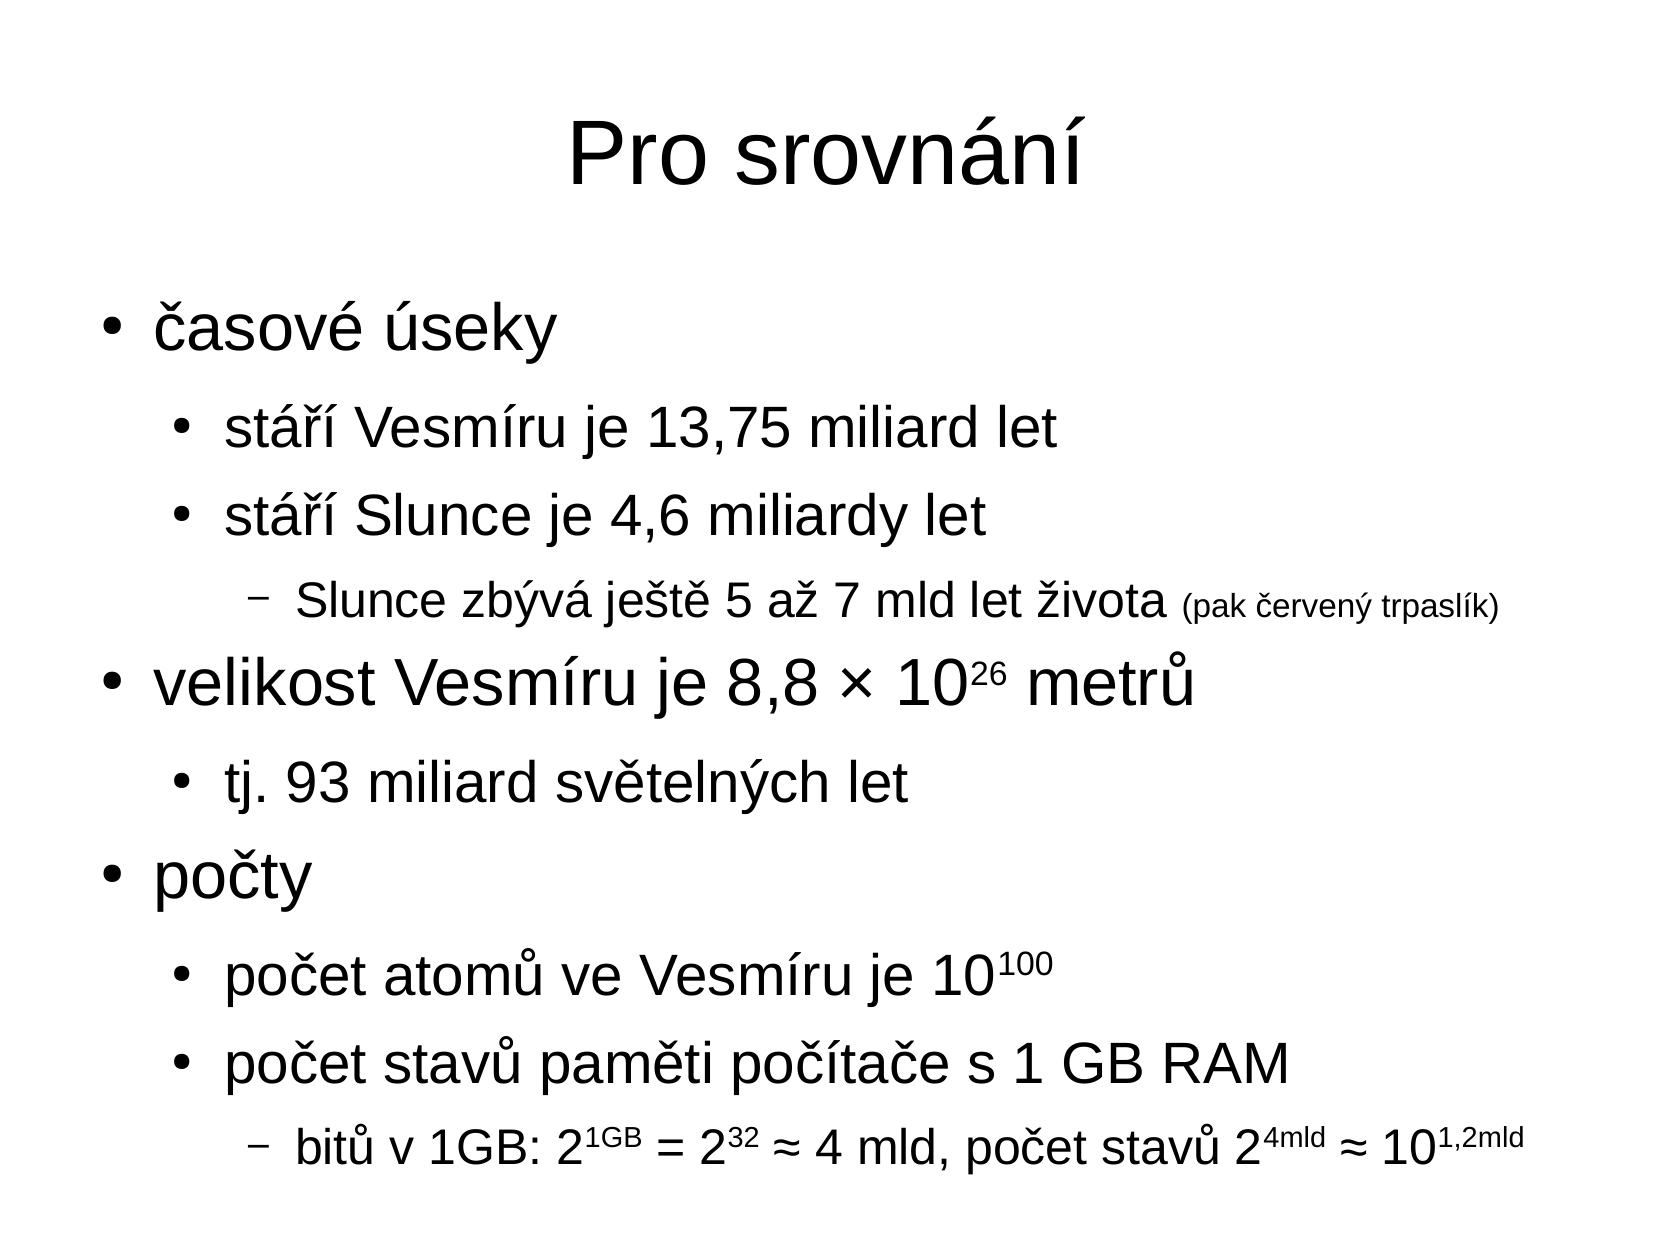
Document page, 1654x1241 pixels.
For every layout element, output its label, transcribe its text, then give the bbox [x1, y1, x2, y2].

title Pro srovnání [82, 56, 1571, 250]
list časové úseky stáří Vesmíru je 13,75 miliard let stáří Slunce je 4,6 miliardy let Slunce zbývá ještě 5 až 7 mld let života (pak červený trpaslík) velikost Vesmíru je 8,8 × 1026 metrů tj. 93 miliard světelných let počty počet atomů ve Vesmíru je 10100 počet stavů paměti počítače s 1 GB RAM bitů v 1GB: 21GB = 232 ≈ 4 mld, počet stavů 24mld ≈ 101,2mld [82, 290, 1571, 1180]
